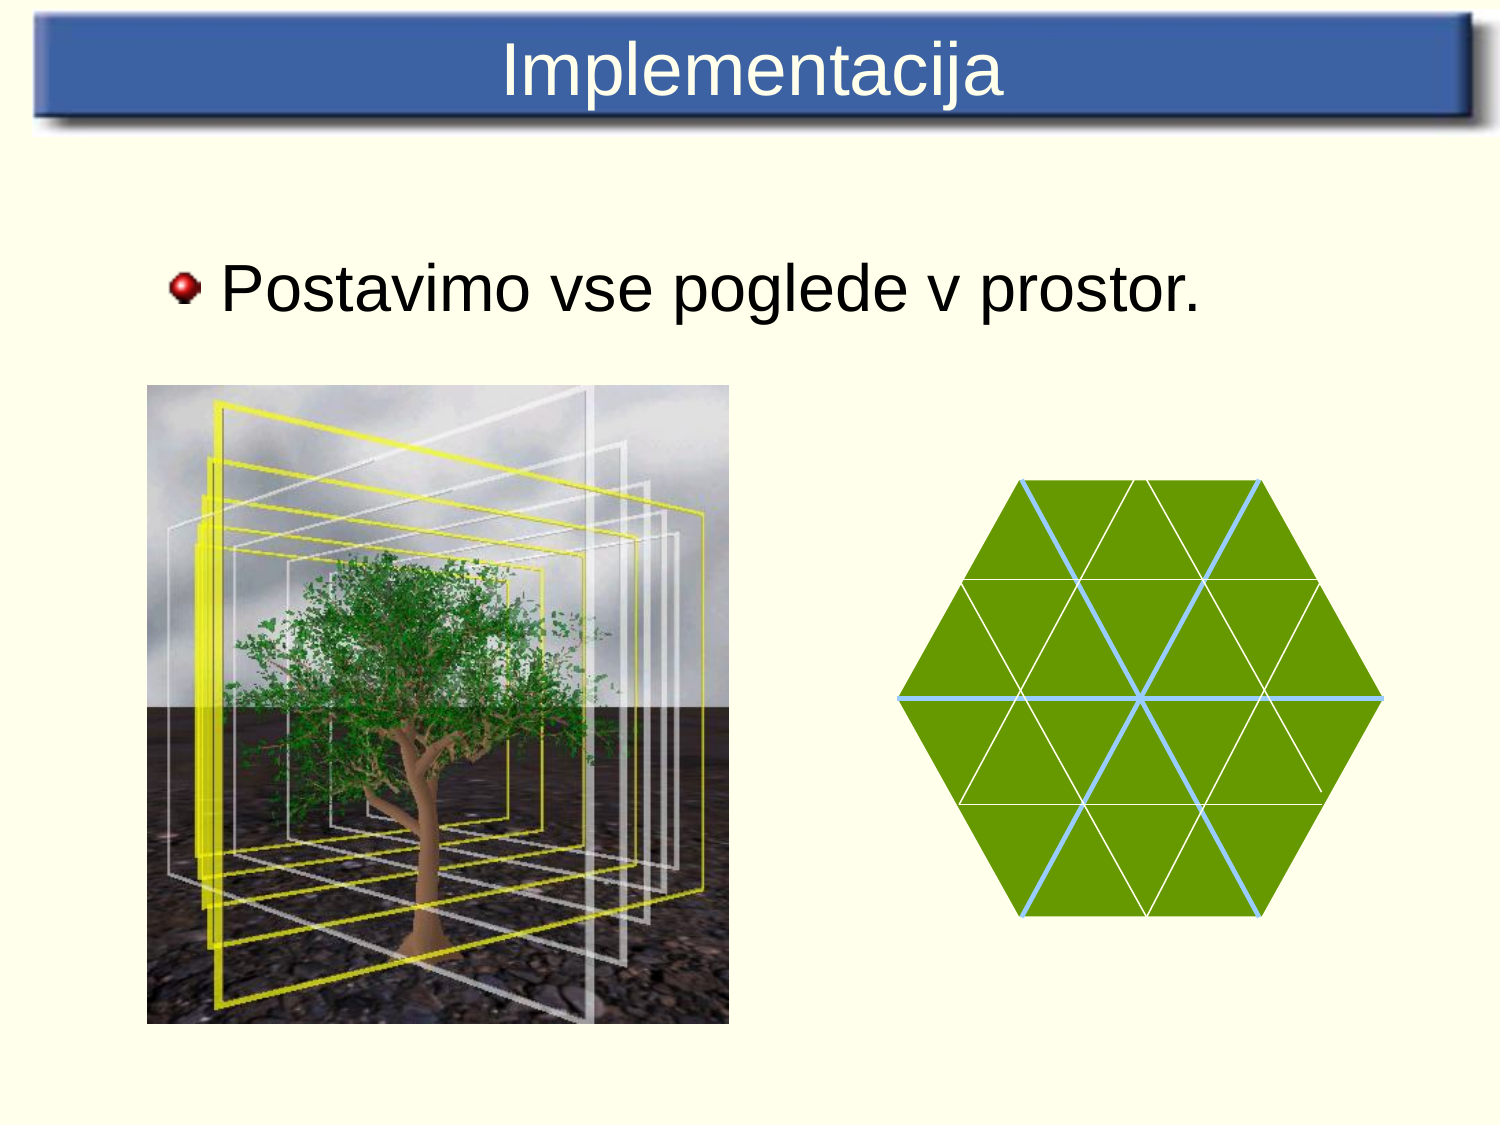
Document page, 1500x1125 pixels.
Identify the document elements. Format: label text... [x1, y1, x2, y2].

text_box [961, 701, 1081, 804]
text_box [1028, 701, 1135, 799]
text_box [1206, 580, 1319, 687]
text_box [897, 701, 1079, 918]
text_box [1082, 479, 1200, 579]
text_box [1148, 816, 1256, 918]
text_box [963, 479, 1072, 579]
text_box [1087, 705, 1194, 804]
text_box [897, 584, 1019, 696]
text_box [1209, 479, 1318, 579]
text_box [1025, 808, 1145, 918]
text_box [1025, 479, 1133, 578]
text_box [1148, 479, 1256, 577]
text_box [1086, 805, 1199, 914]
text_box [1145, 701, 1257, 804]
text_box [962, 580, 1075, 687]
text_box [1145, 587, 1262, 696]
picture [32, 9, 1500, 137]
text_box [1022, 589, 1135, 696]
title Implementacija [96, 6, 1409, 120]
list Postavimo vse poglede v prostor. [149, 237, 1463, 1038]
text_box [1266, 585, 1383, 696]
text_box [1204, 701, 1383, 918]
picture [147, 385, 729, 1024]
text_box [1081, 580, 1201, 692]
